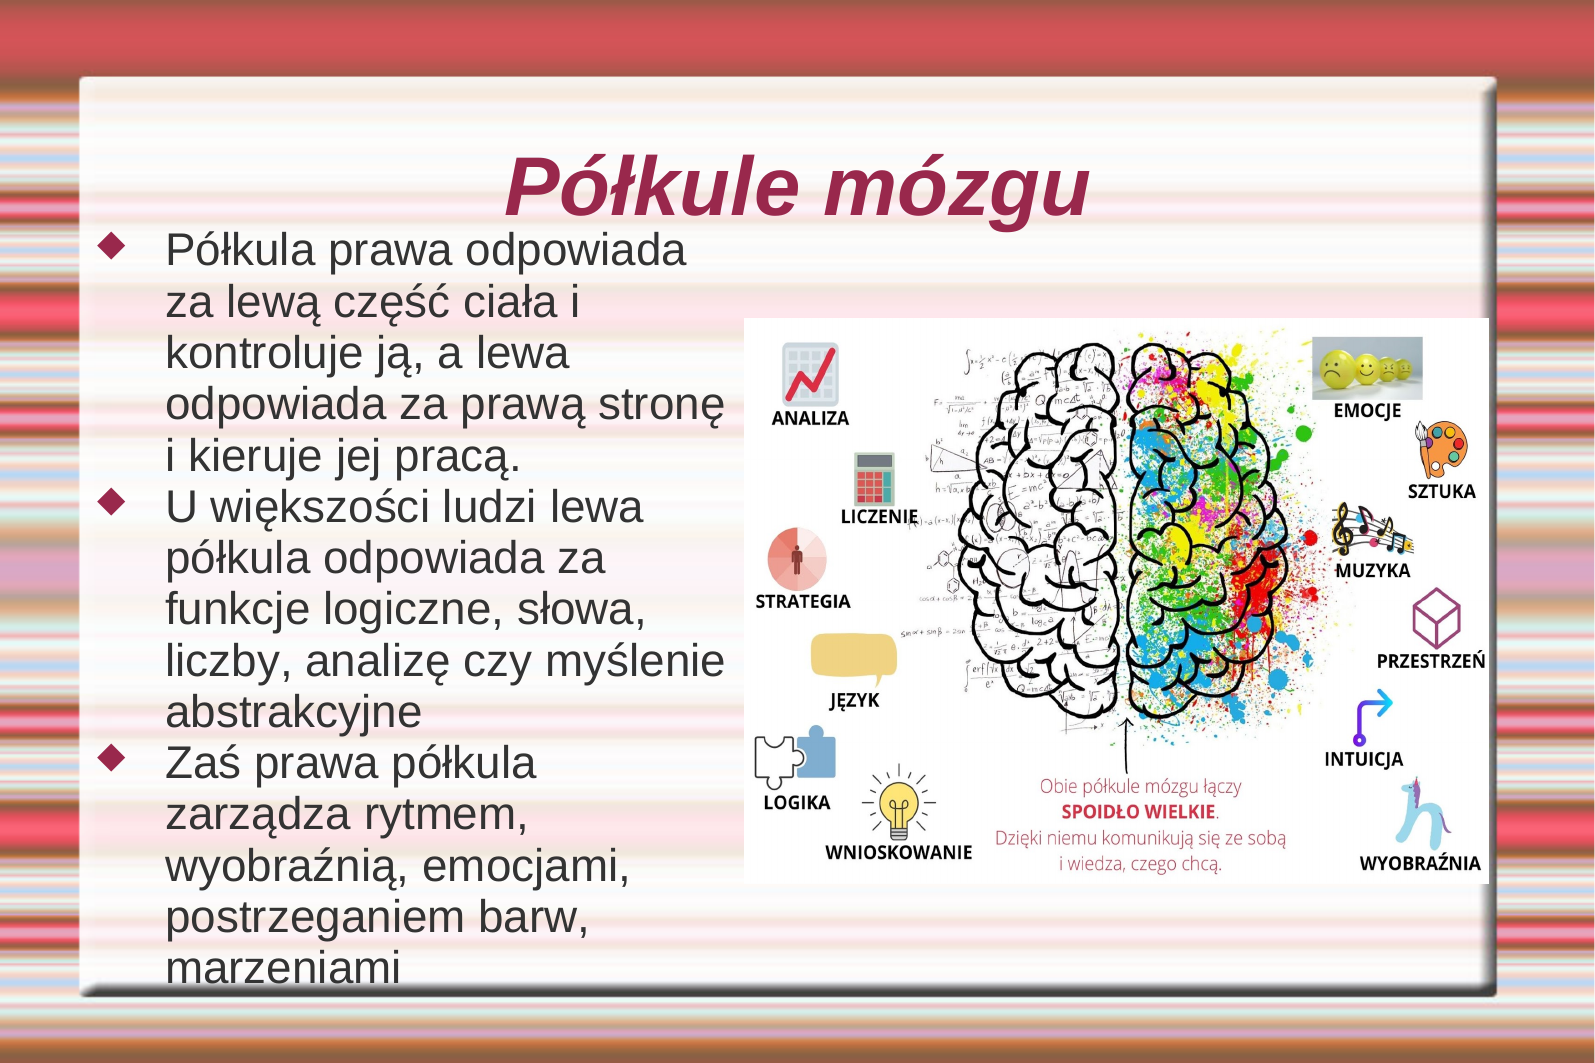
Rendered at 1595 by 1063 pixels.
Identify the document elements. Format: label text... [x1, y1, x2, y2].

picture [0, 0, 1595, 1063]
title Półkule mózgu [117, 98, 1479, 276]
list Półkula prawa odpowiada za lewą część ciała i kontroluje ją, a lewa odpowiada za prawą stronę i kieruje jej pracą. U większości ludzi lewa półkula odpowiada za funkcje logiczne, słowa, liczby, analizę czy myślenie abstrakcyjne Zaś prawa półkula zarządza rytmem, wyobraźnią, emocjami, postrzeganiem barw, marzeniami [82, 224, 733, 1046]
